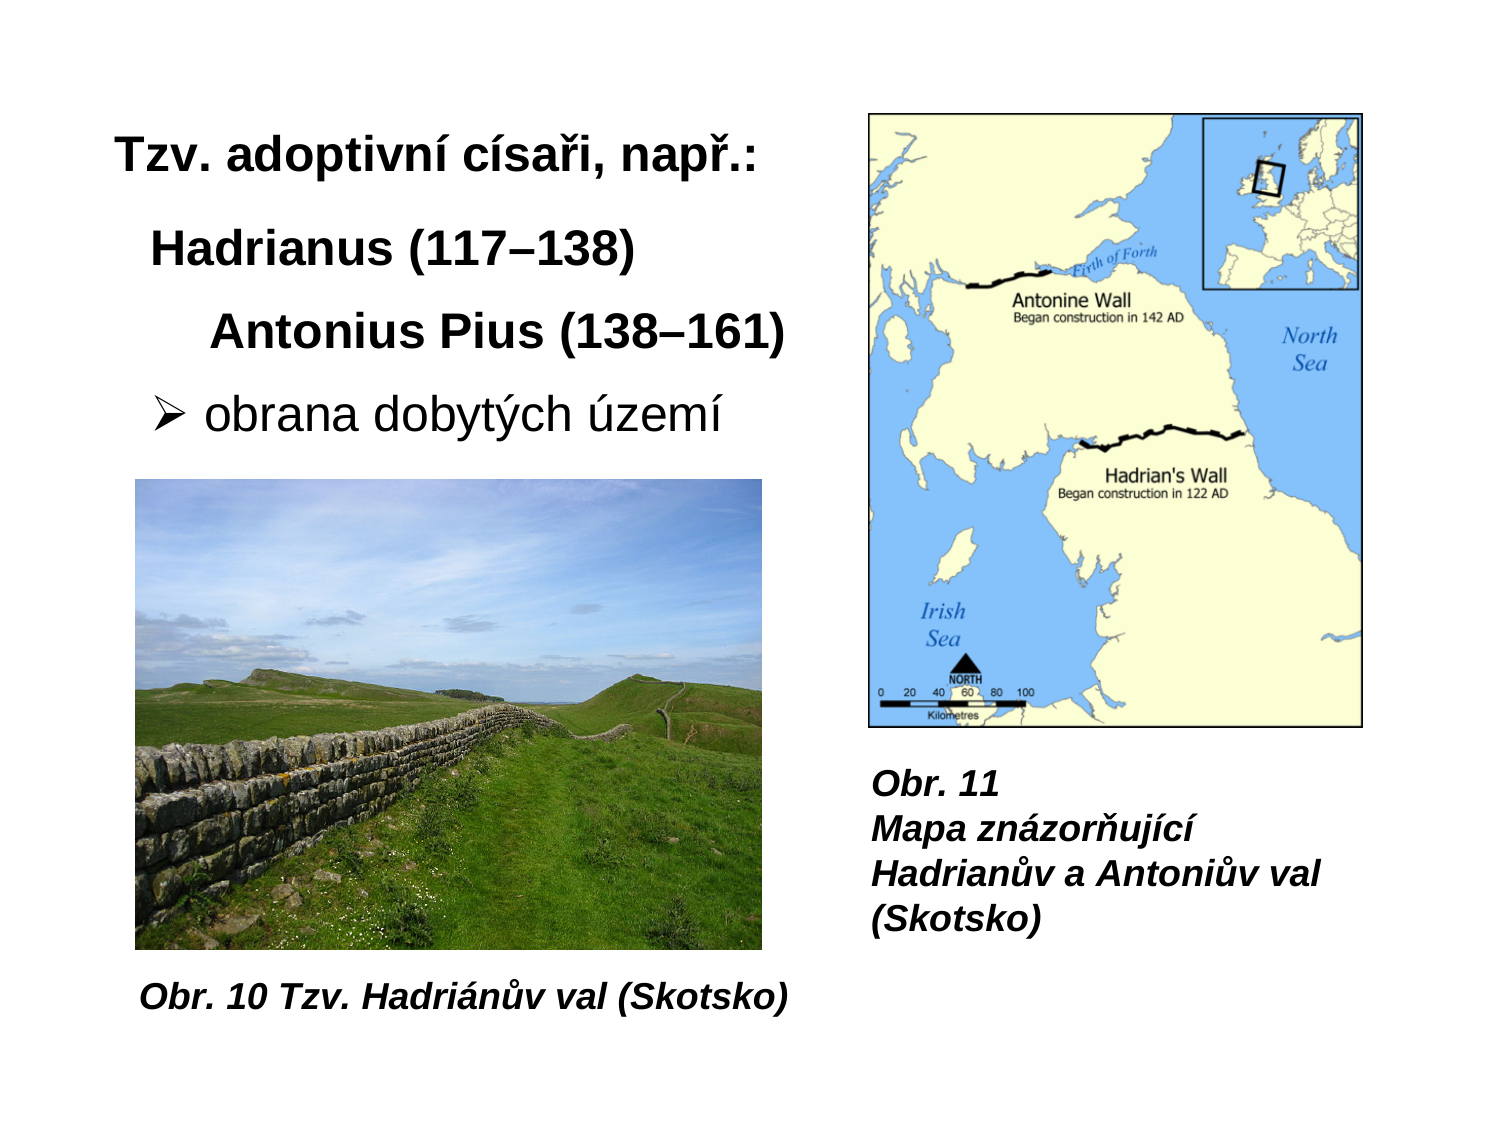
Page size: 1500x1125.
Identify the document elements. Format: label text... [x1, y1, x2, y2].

text_box Obr. 11 Mapa znázorňující Hadrianův a Antoniův val (Skotsko) [856, 751, 1388, 947]
picture [868, 113, 1363, 728]
text_box Hadrianus (117–138) [135, 207, 668, 284]
picture [135, 479, 762, 950]
text_box  obrana dobytých území [135, 373, 786, 449]
text_box Obr. 10 Tzv. Hadriánův val (Skotsko) [123, 964, 857, 1025]
text_box Antonius Pius (138–161) [194, 290, 845, 427]
text_box Tzv. adoptivní císaři, např.: [100, 113, 821, 189]
